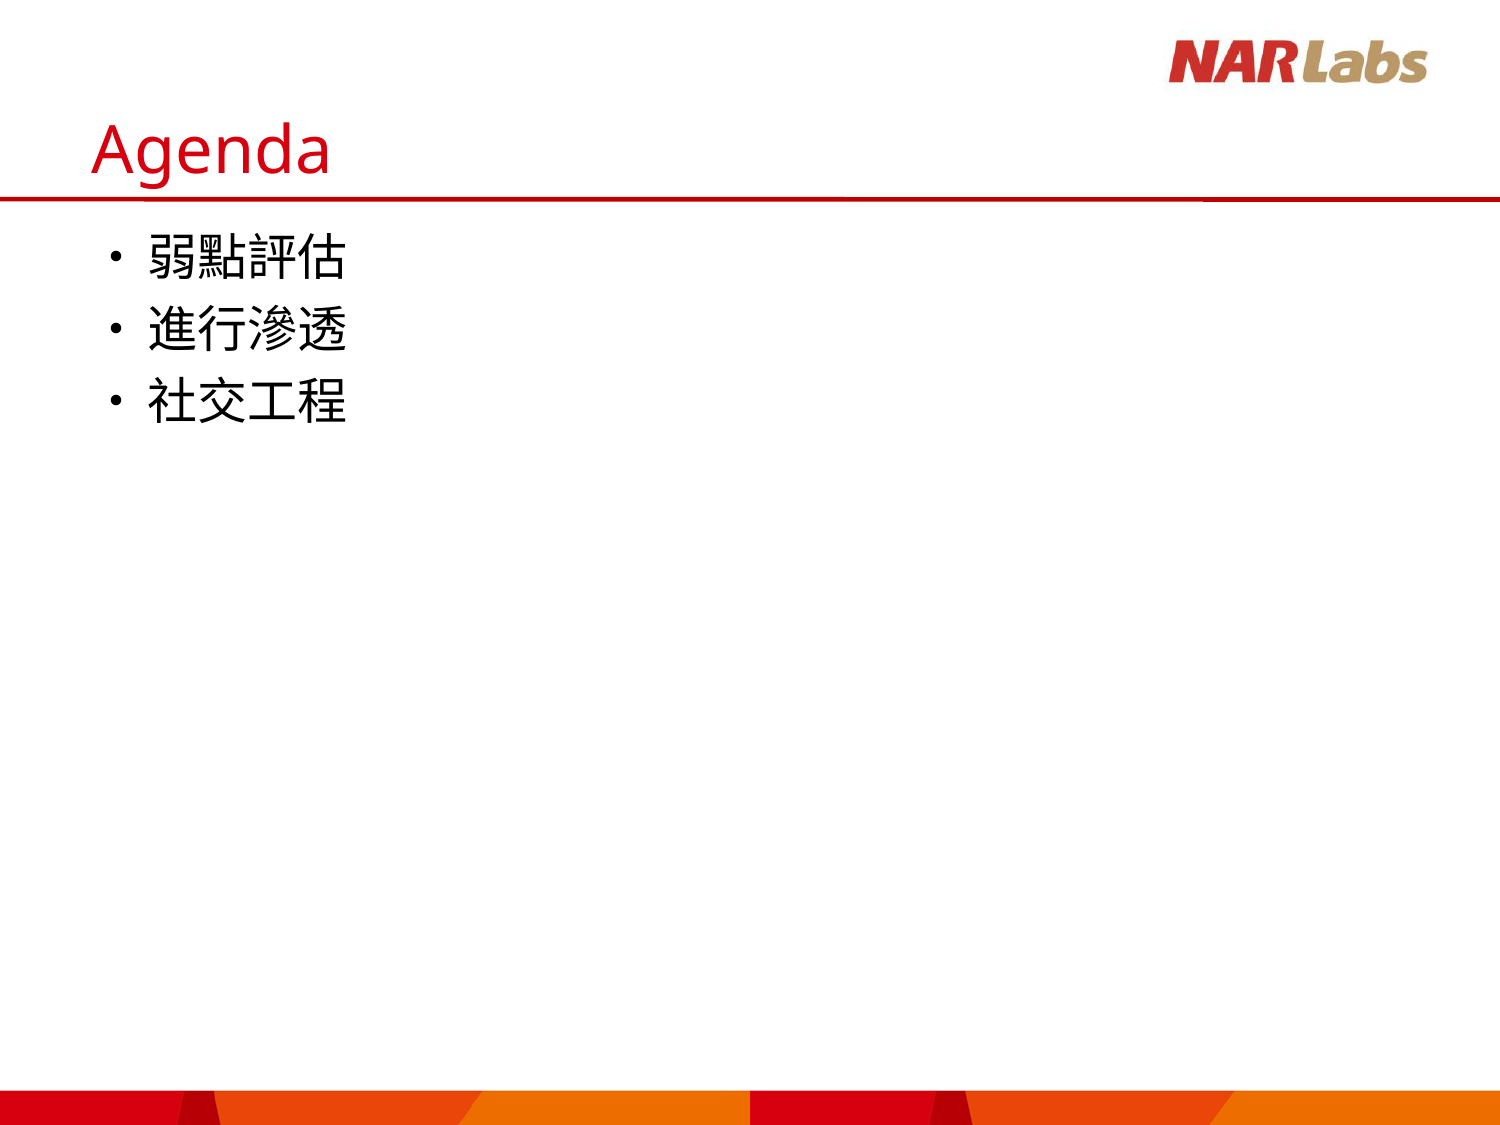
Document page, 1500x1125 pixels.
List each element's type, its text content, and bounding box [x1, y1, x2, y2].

text_box • 弱點評估 • 進行滲透 • 社交工程 [89, 225, 351, 432]
title Agenda [89, 107, 1411, 189]
